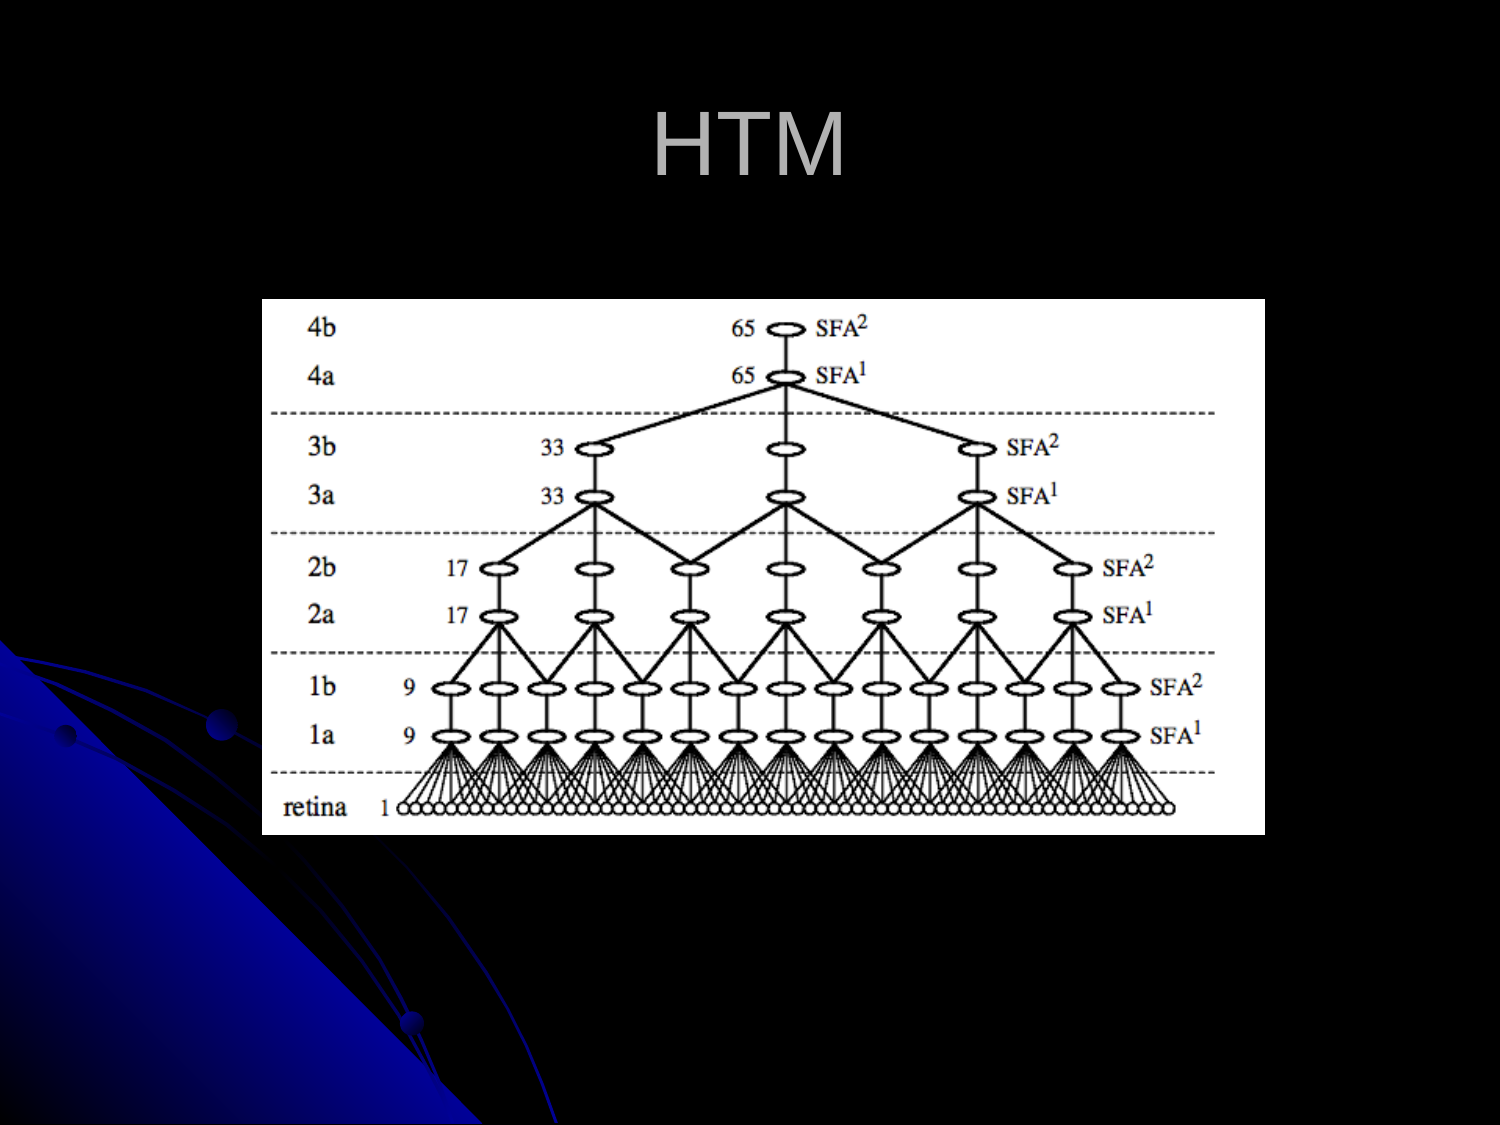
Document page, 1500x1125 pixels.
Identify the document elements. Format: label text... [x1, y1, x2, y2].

picture [262, 299, 1265, 835]
title HTM [75, 45, 1426, 233]
